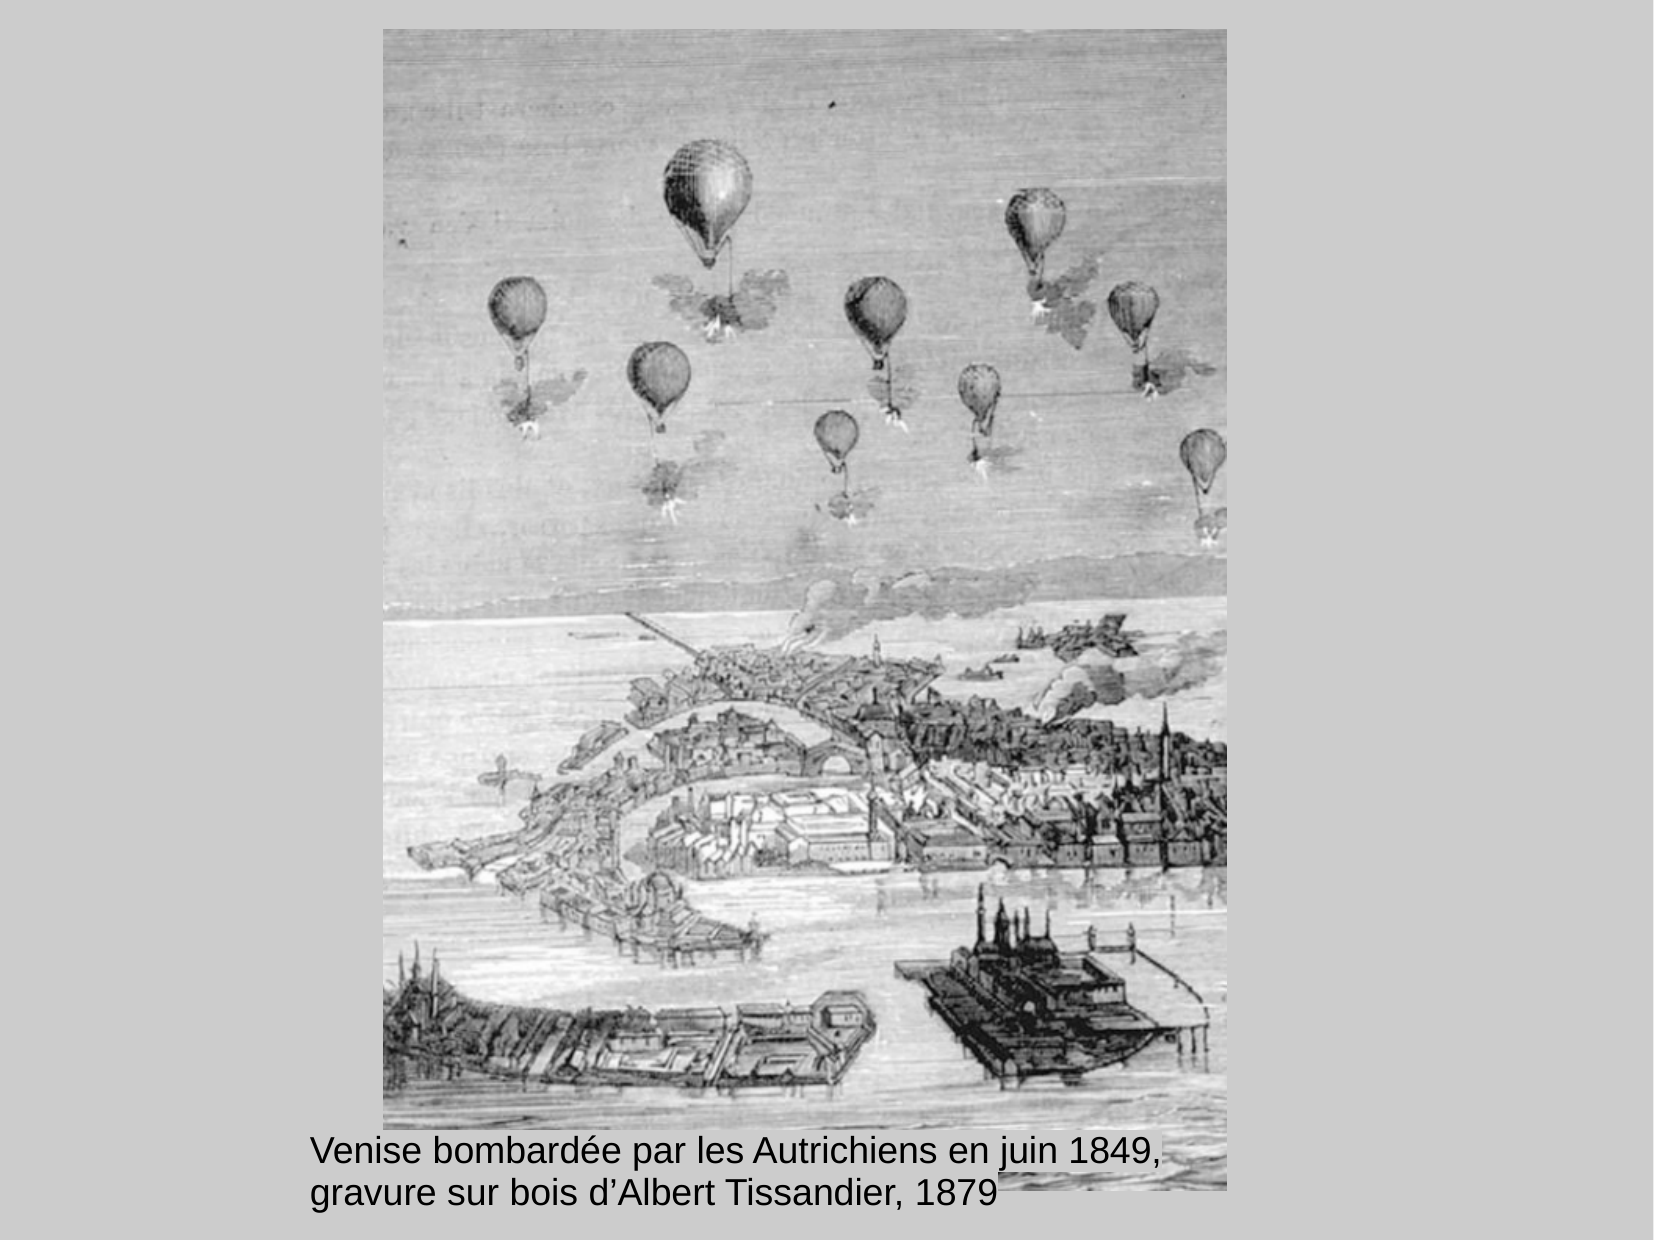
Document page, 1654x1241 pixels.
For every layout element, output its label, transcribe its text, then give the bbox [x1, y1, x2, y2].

picture [383, 29, 1227, 1122]
text_box Venise bombardée par les Autrichiens en juin 1849, gravure sur bois d’Albert Tissandier, 1879 [295, 1122, 1300, 1221]
